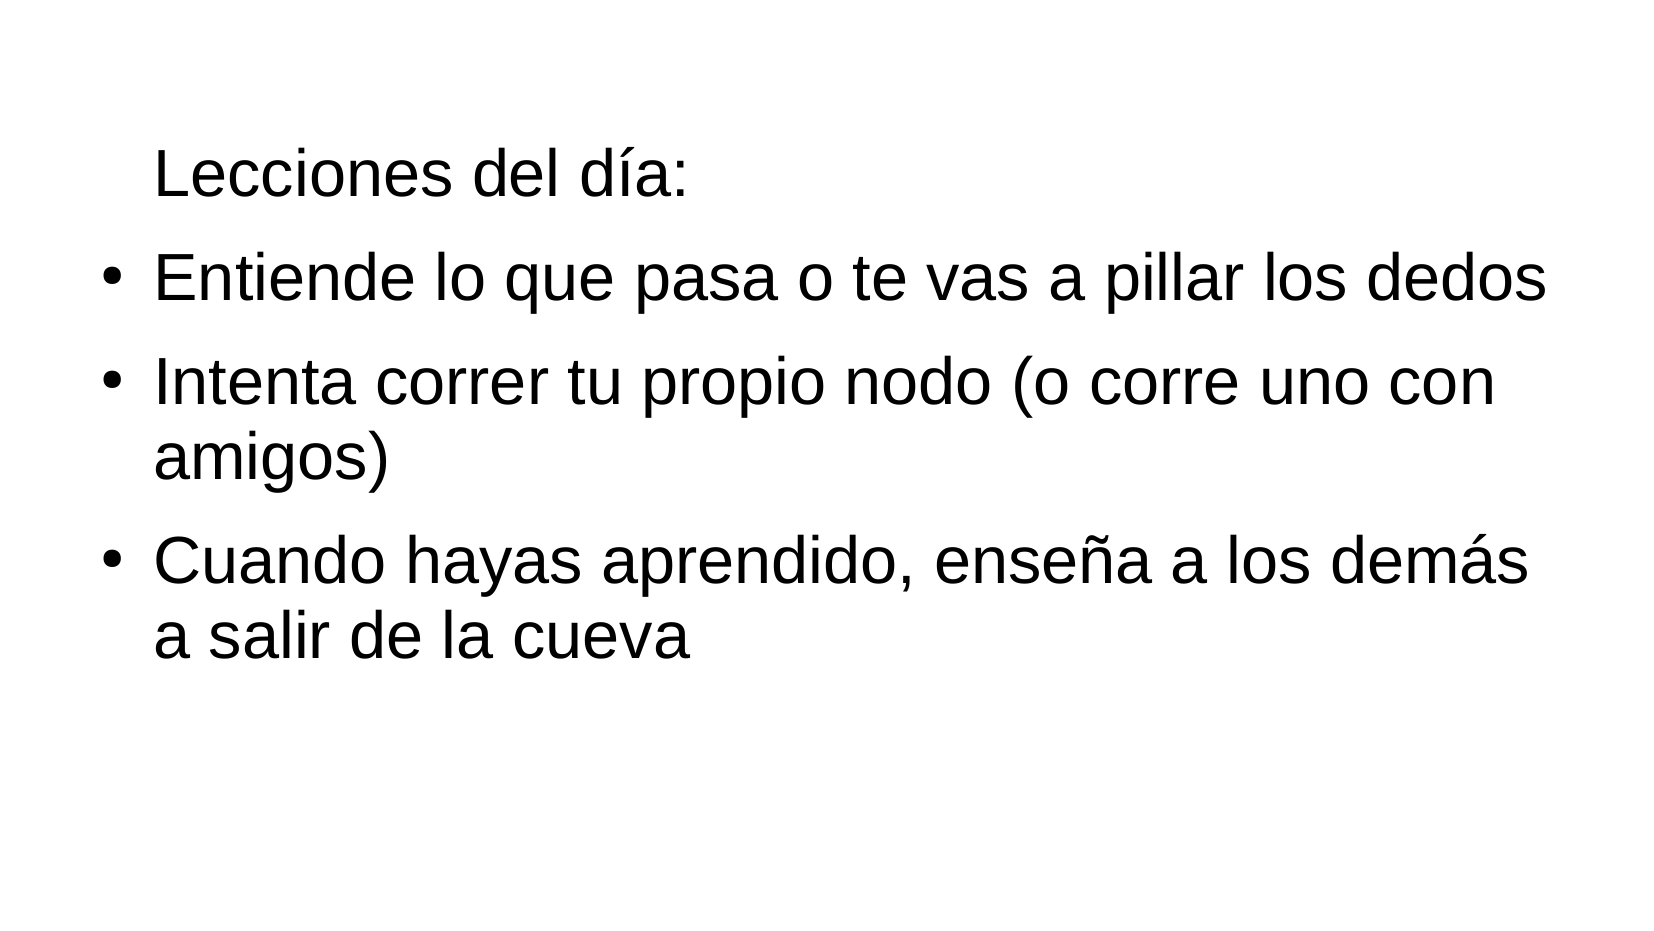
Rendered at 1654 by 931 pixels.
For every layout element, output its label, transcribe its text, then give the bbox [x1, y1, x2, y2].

list Lecciones del día: Entiende lo que pasa o te vas a pillar los dedos Intenta correr tu propio nodo (o corre uno con amigos) Cuando hayas aprendido, enseña a los demás a salir de la cueva [82, 135, 1571, 676]
